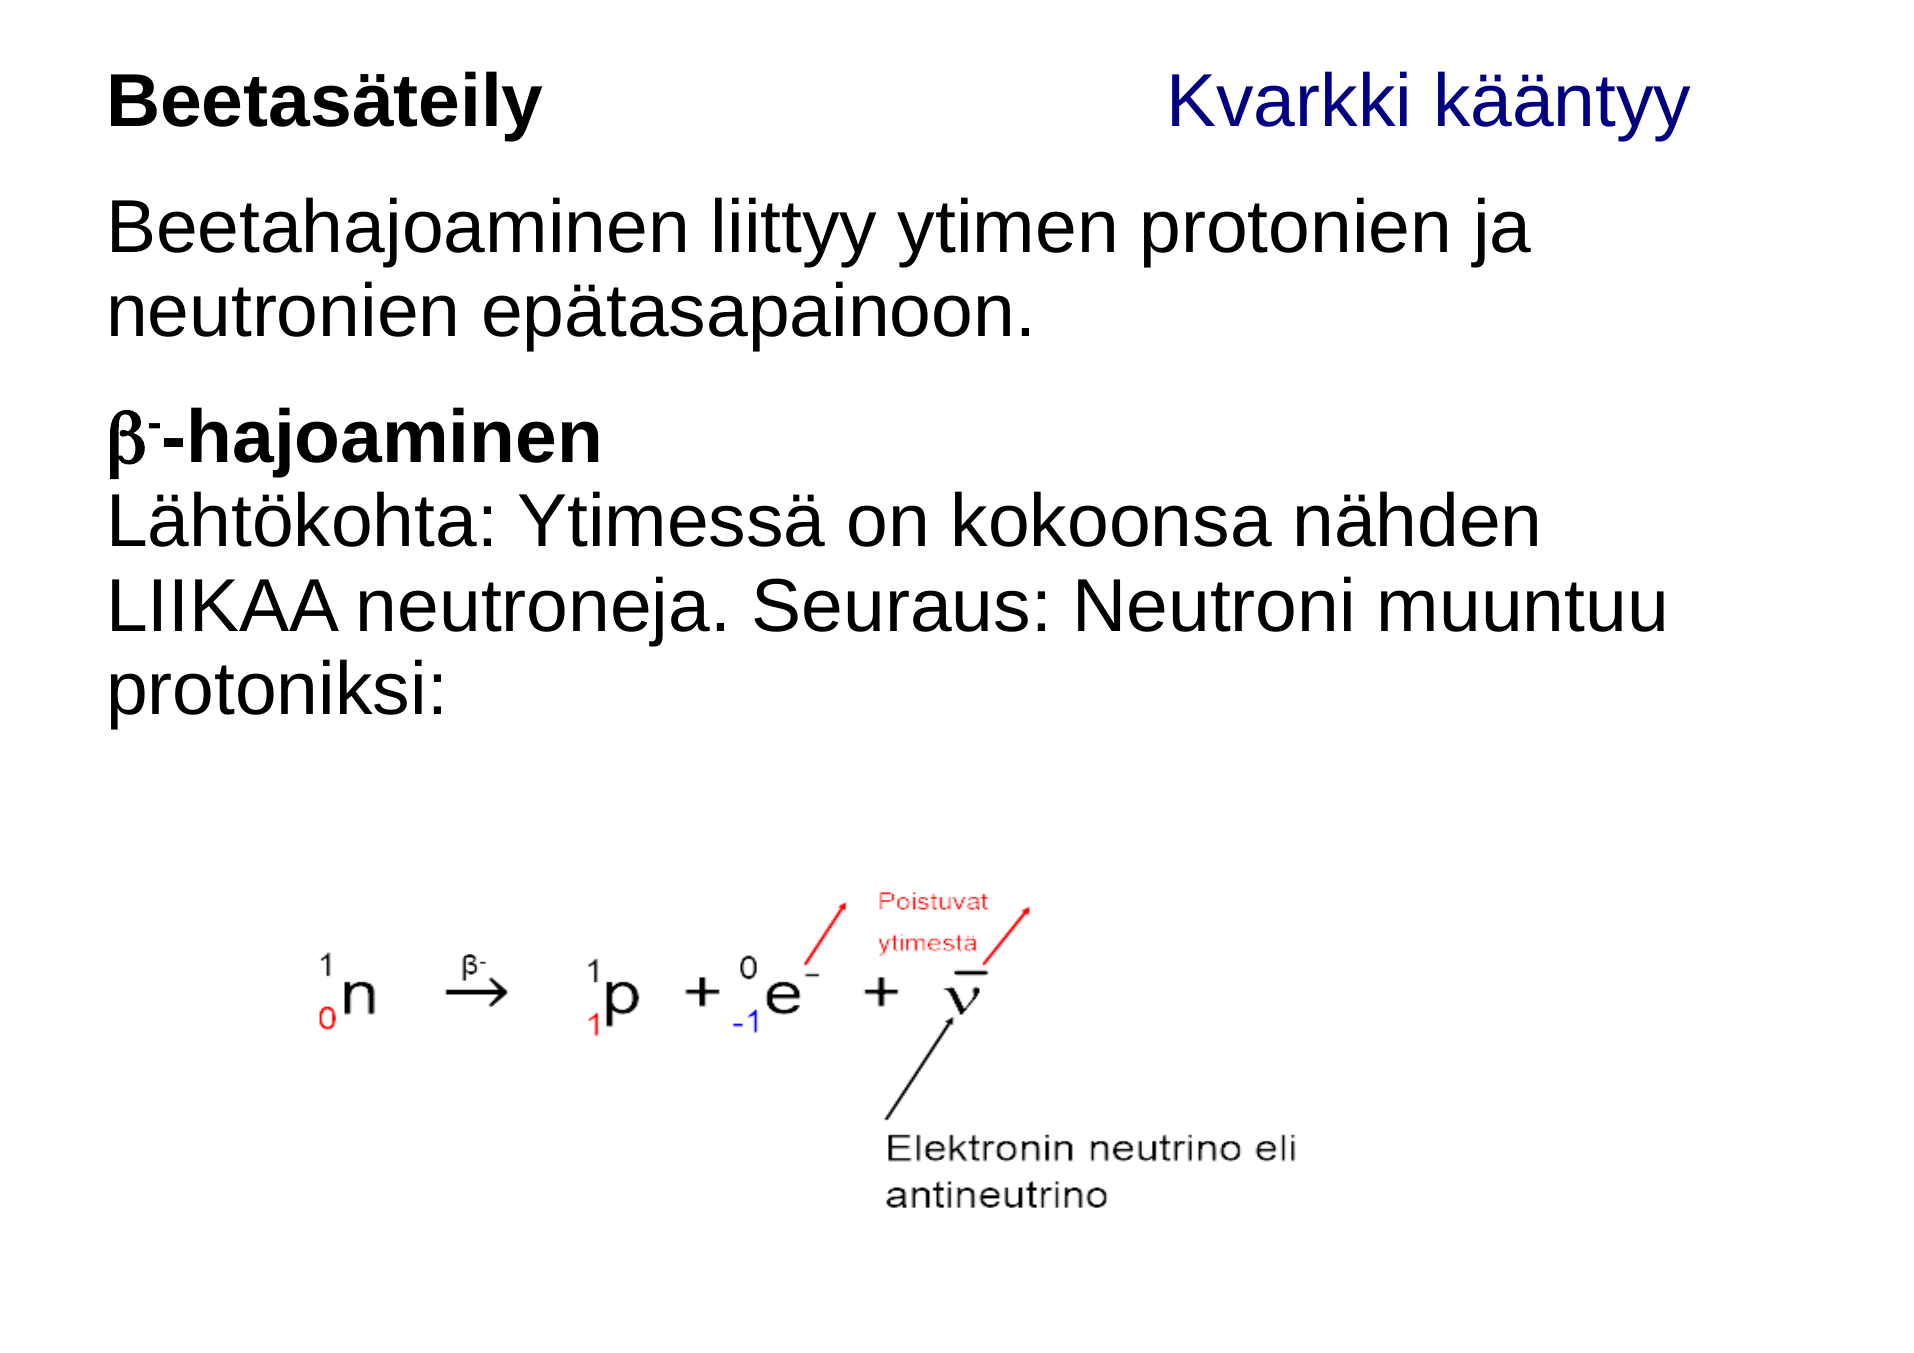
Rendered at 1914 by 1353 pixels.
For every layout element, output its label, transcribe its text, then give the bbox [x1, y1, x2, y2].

picture [266, 791, 1413, 1241]
text_box Beetasäteily Kvarkki kääntyy Beetahajoaminen liittyy ytimen protonien ja neutronien epätasapainoon. b--hajoaminen Lähtökohta: Ytimessä on kokoonsa nähden LIIKAA neutroneja. Seuraus: Neutroni muuntuu protoniksi: [91, 51, 1736, 780]
